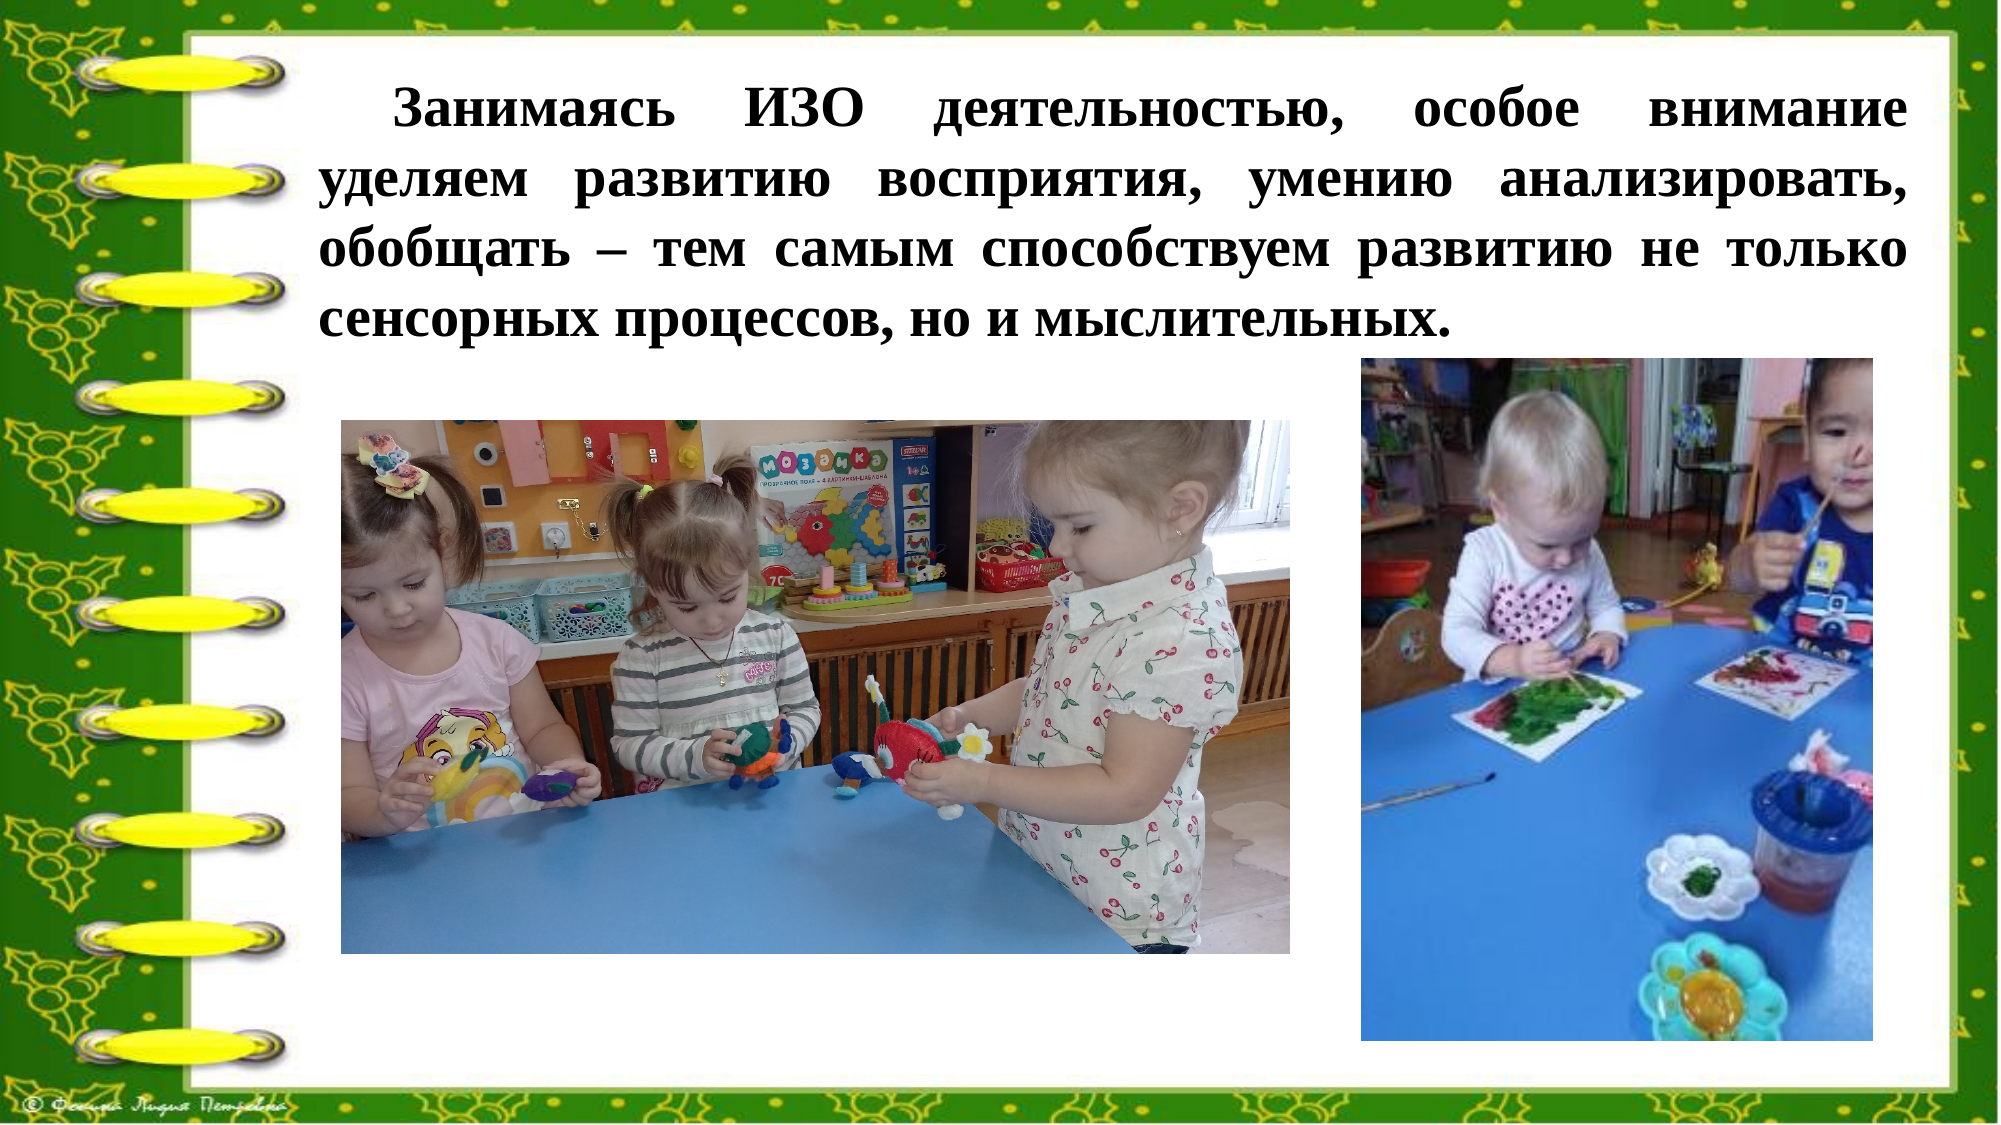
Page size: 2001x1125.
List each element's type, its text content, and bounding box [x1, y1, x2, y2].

text_box Занимаясь ИЗО деятельностью, особое внимание уделяем развитию восприятия, умению анализировать, обобщать – тем самым способствуем развитию не только сенсорных процессов, но и мыслительных. [303, 61, 1924, 357]
picture [0, 0, 2000, 1125]
